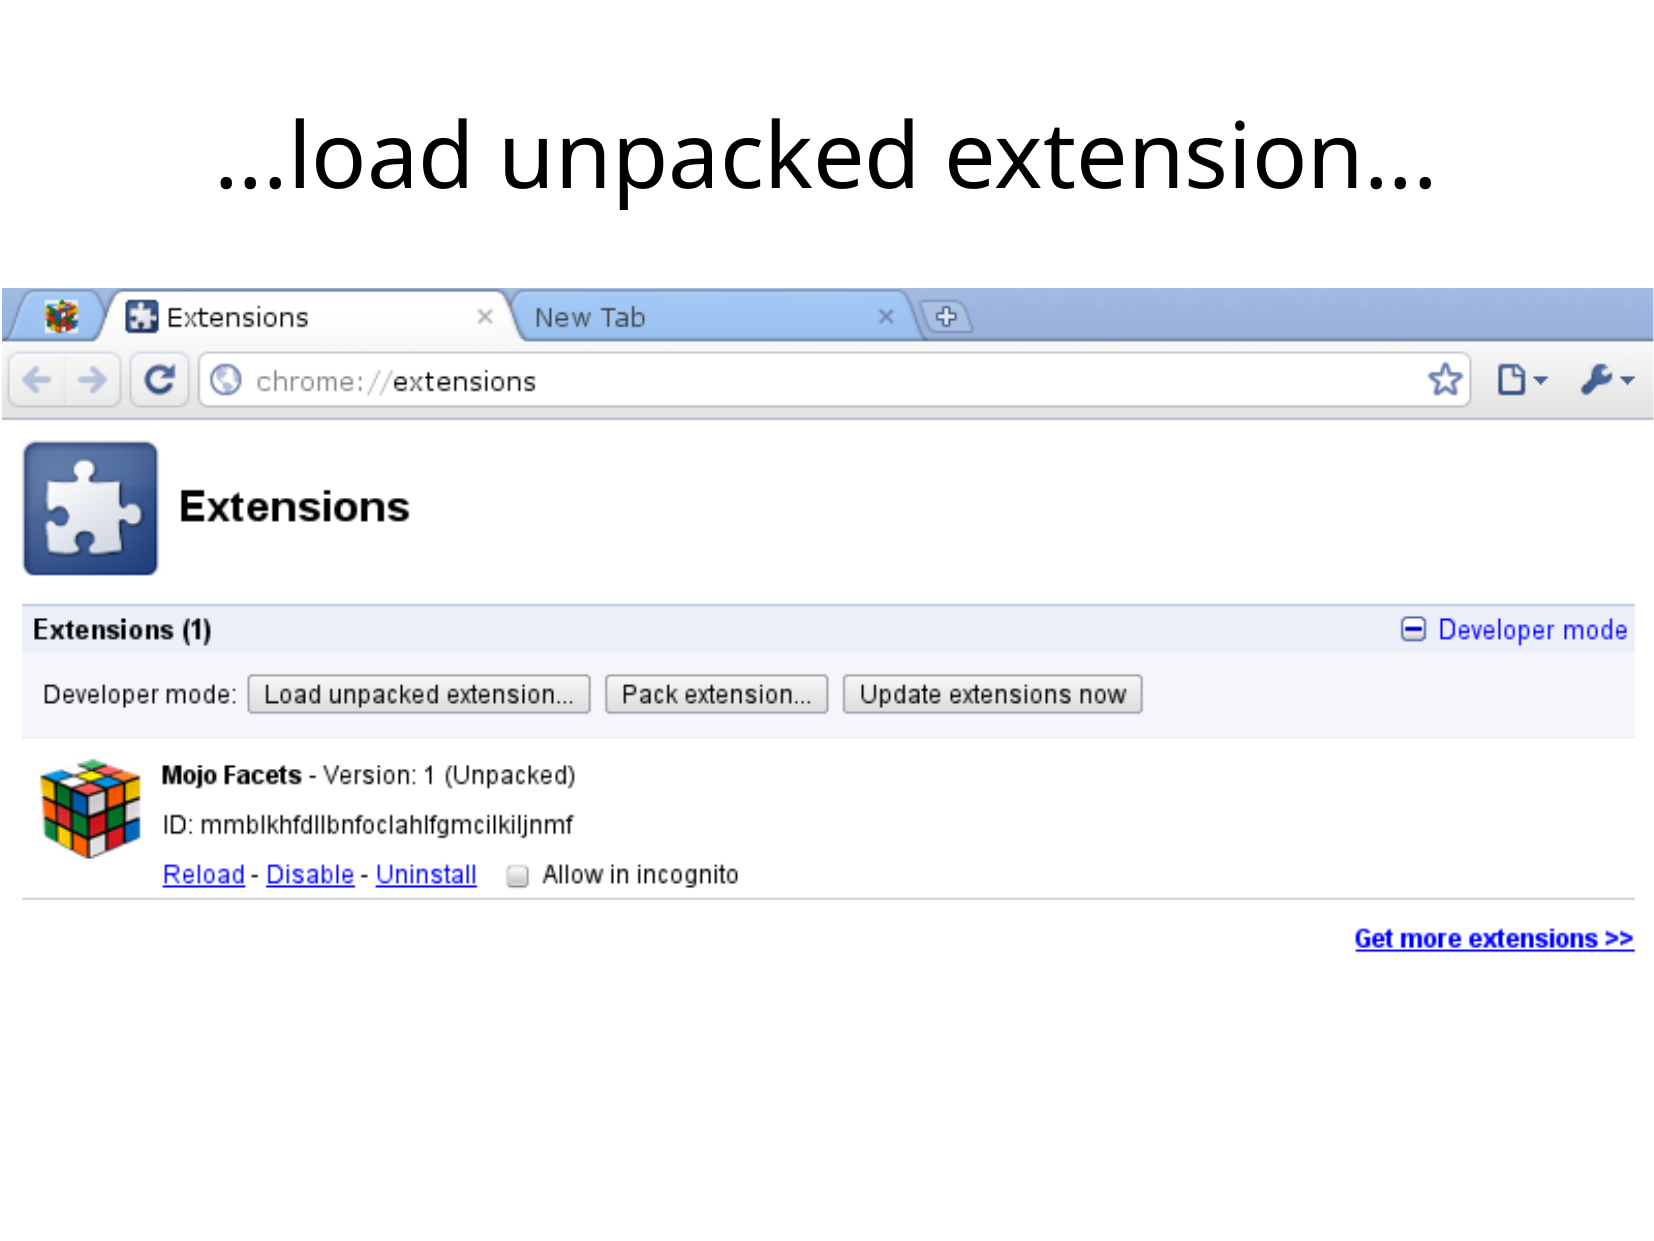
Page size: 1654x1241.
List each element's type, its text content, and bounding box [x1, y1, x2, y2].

picture [2, 288, 1654, 1157]
title ...load unpacked extension... [82, 49, 1571, 257]
